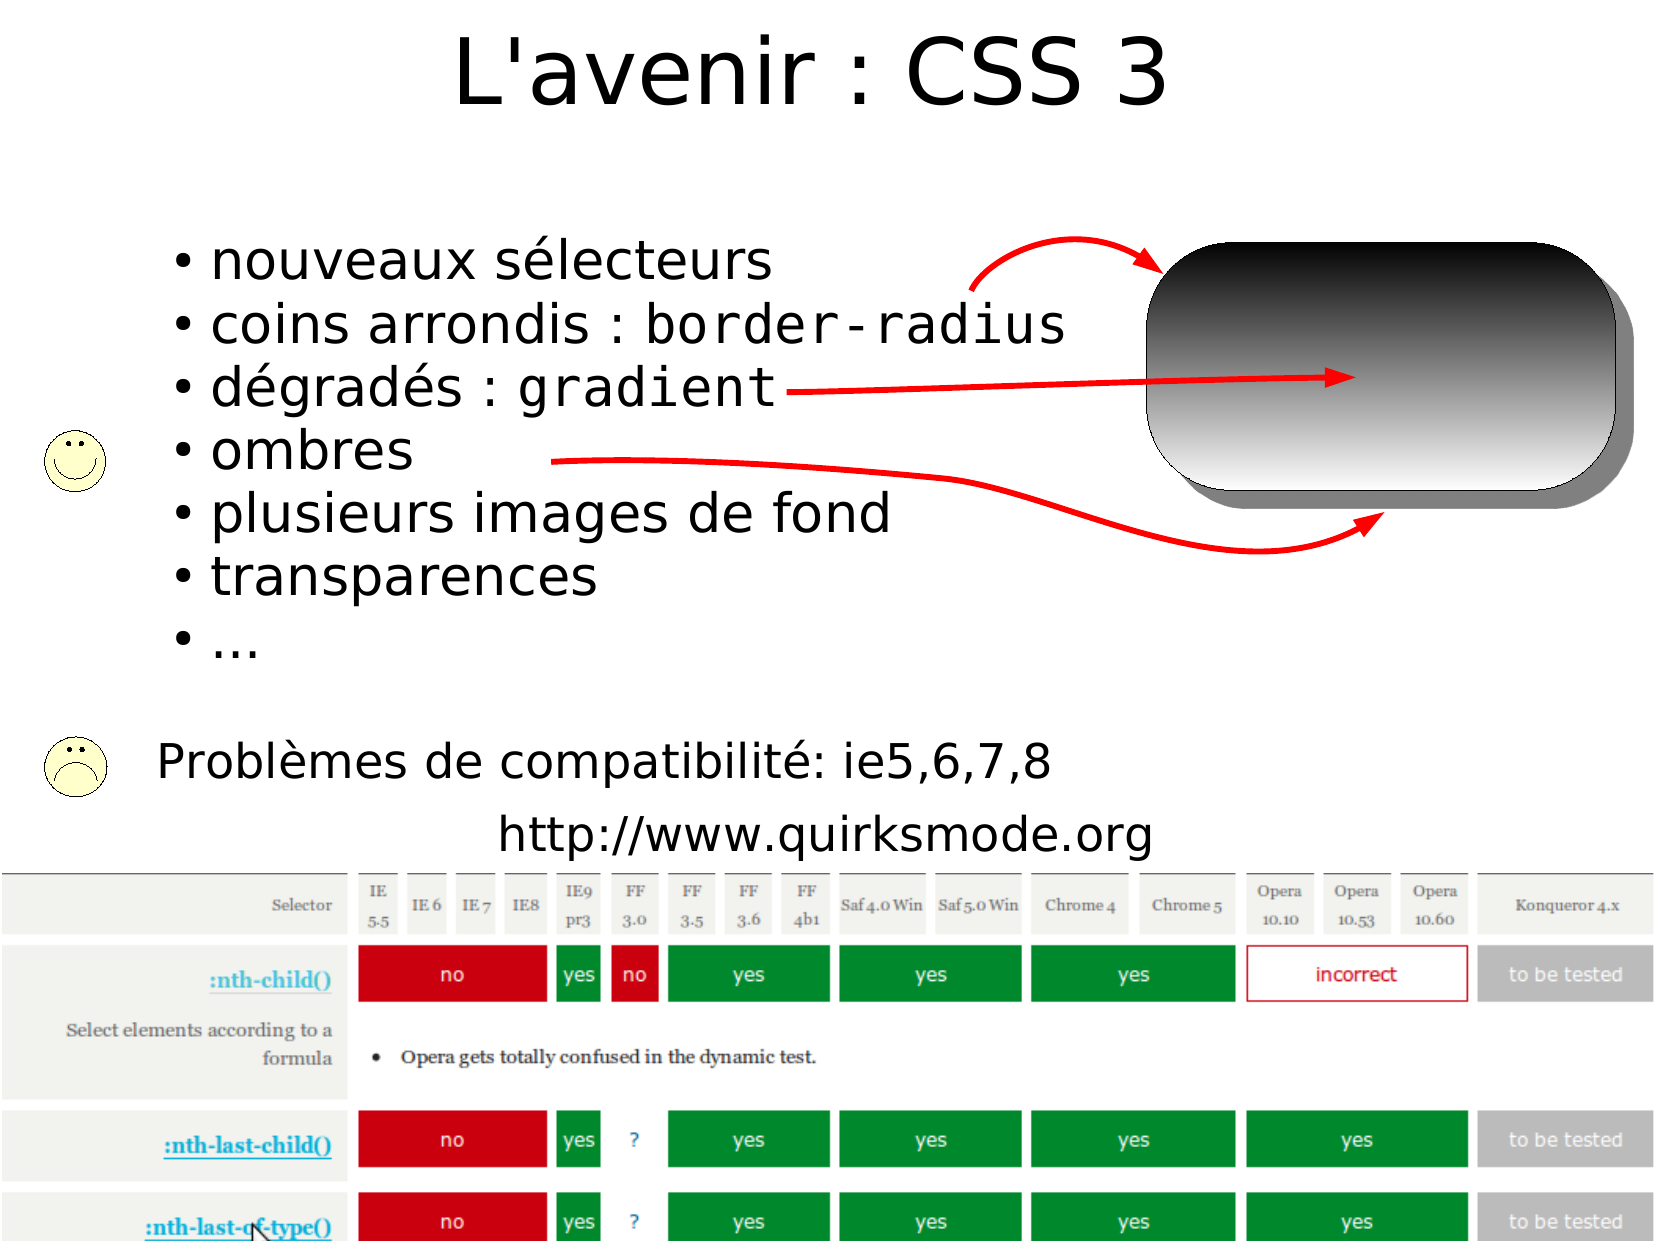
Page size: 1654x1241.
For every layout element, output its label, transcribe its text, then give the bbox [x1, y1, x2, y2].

text_box [44, 430, 106, 492]
text_box [44, 736, 108, 797]
title L'avenir : CSS 3 [0, 11, 1654, 134]
text_box Problèmes de compatibilité: ie5,6,7,8 [156, 734, 989, 791]
text_box http://www.quirksmode.org [497, 806, 1091, 863]
picture [2, 873, 1654, 1241]
text_box [1146, 242, 1616, 491]
text_box nouveaux sélecteurs coins arrondis : border-radius dégradés : gradient ombres plusieurs images de fond transparences ... [173, 229, 1025, 734]
